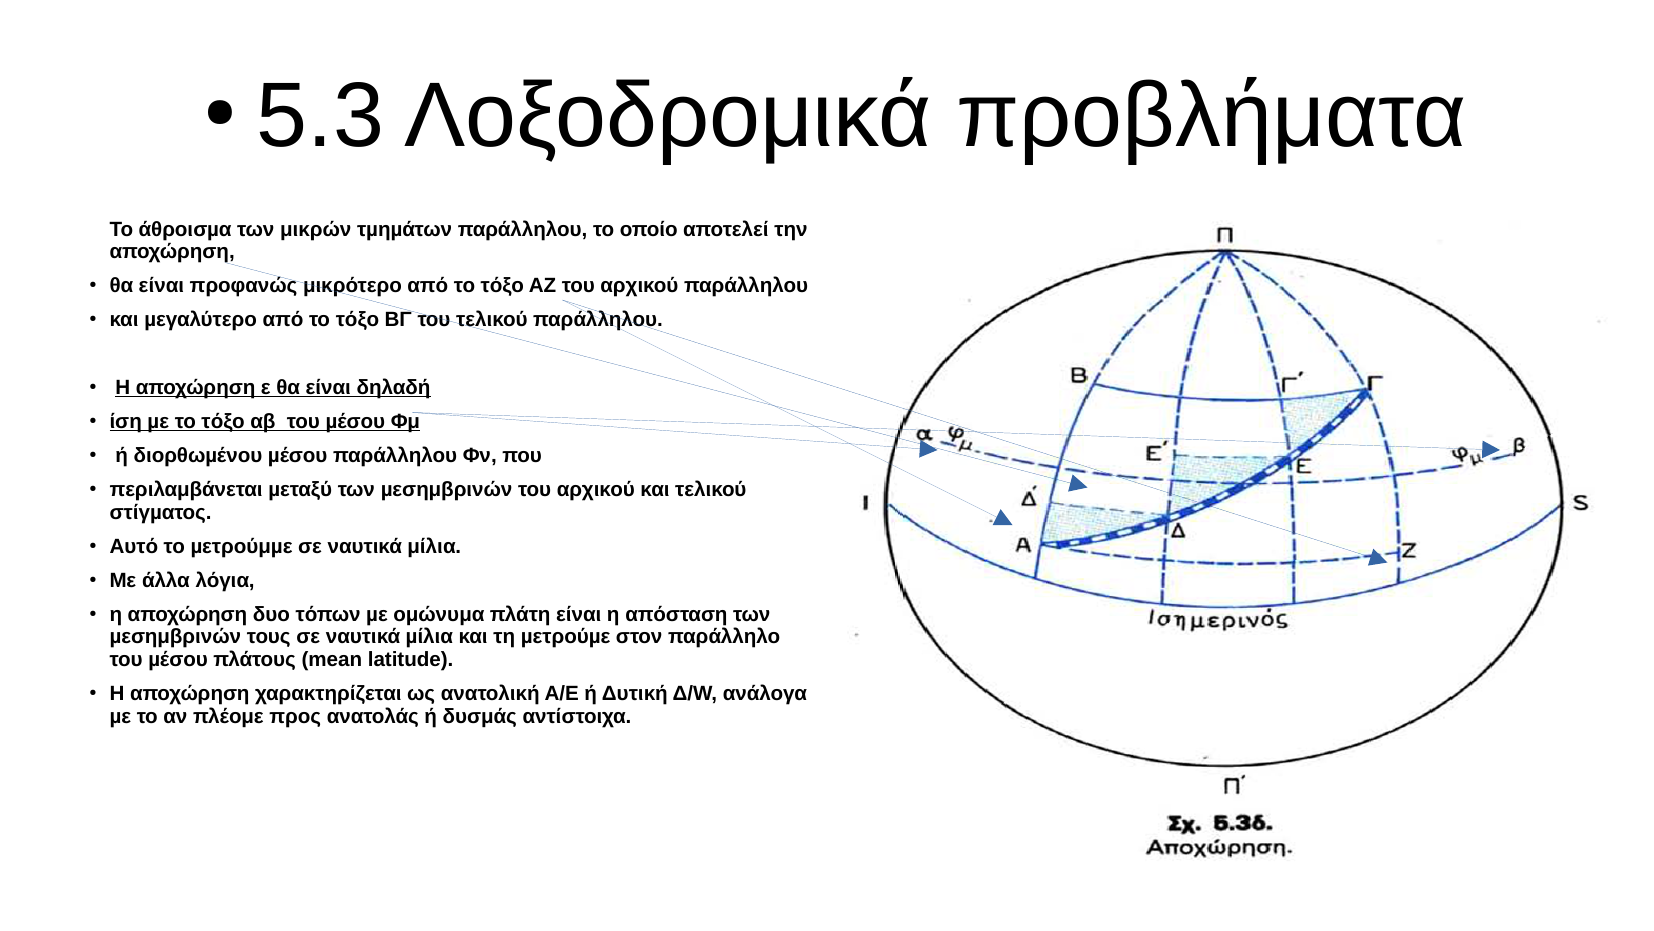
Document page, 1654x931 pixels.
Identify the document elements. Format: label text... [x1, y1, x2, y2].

picture [825, 427, 920, 448]
picture [825, 217, 1613, 863]
picture [825, 432, 846, 443]
title 5.3 Λοξοδρομικά προβλήματα [82, 37, 1571, 193]
list Το άθροισµα των μικρών τµηµάτων παράλληλου, το οποίο αποτελεί την αποχώρηση, θα είναι προφανώς μικρότερο από το τόξο ΑΖ του αρχικού παράλληλου και µεγαλύτερο από το τόξο ΒΓ του τελικού παράλληλου. Η αποχώρηση ε θα είναι δηλαδή ίση µε το τόξο αβ του µέσου Φμ ή διορθωµένου µέσου παράλληλου Φν, που περιλαμβάνεται µεταξύ των µεσημβρινών του αρχικού και τελικού στίγµατος. Αυτό το µετρούμµε σε ναυτικά μίλια. Με άλλα λόγια, η αποχώρηση δυο τόπων µε ομώνυμα πλάτη είναι η απόσταση των µεσημβρινών τους σε ναυτικά µίλια και τη µετρούµε στον παράλληλο του µέσου πλάτους (mean latitude). Η αποχώρηση χαρακτηρίζεται ως ανατολική Α/Ε ή Δυτική Δ/W, ανάλογα µε το αν πλέομε προς ανατολάς ή δυσμάς αντίστοιχα. [82, 217, 809, 758]
list Το άθροισµα των μικρών τµηµάτων παράλληλου, το οποίο αποτελεί την αποχώρηση, θα είναι προφανώς μικρότερο από το τόξο ΑΖ του αρχικού παράλληλου και µεγαλύτερο από το τόξο ΒΓ του τελικού παράλληλου. Η αποχώρηση ε θα είναι δηλαδή ίση µε το τόξο αβ του µέσου Φμ ή διορθωµένου µέσου παράλληλου Φν, που περιλαμβάνεται µεταξύ των µεσημβρινών του αρχικού και τελικού στίγµατος. Αυτό το µετρούμµε σε ναυτικά μίλια. Με άλλα λόγια, η αποχώρηση δυο τόπων µε ομώνυμα πλάτη είναι η απόσταση των µεσημβρινών τους σε ναυτικά µίλια και τη µετρούµε στον παράλληλο του µέσου πλάτους (mean latitude). Η αποχώρηση χαρακτηρίζεται ως ανατολική Α/Ε ή Δυτική Δ/W, ανάλογα µε το αν πλέομε προς ανατολάς ή δυσμάς αντίστοιχα. [575, 305, 809, 414]
picture [825, 420, 851, 427]
picture [825, 384, 970, 431]
